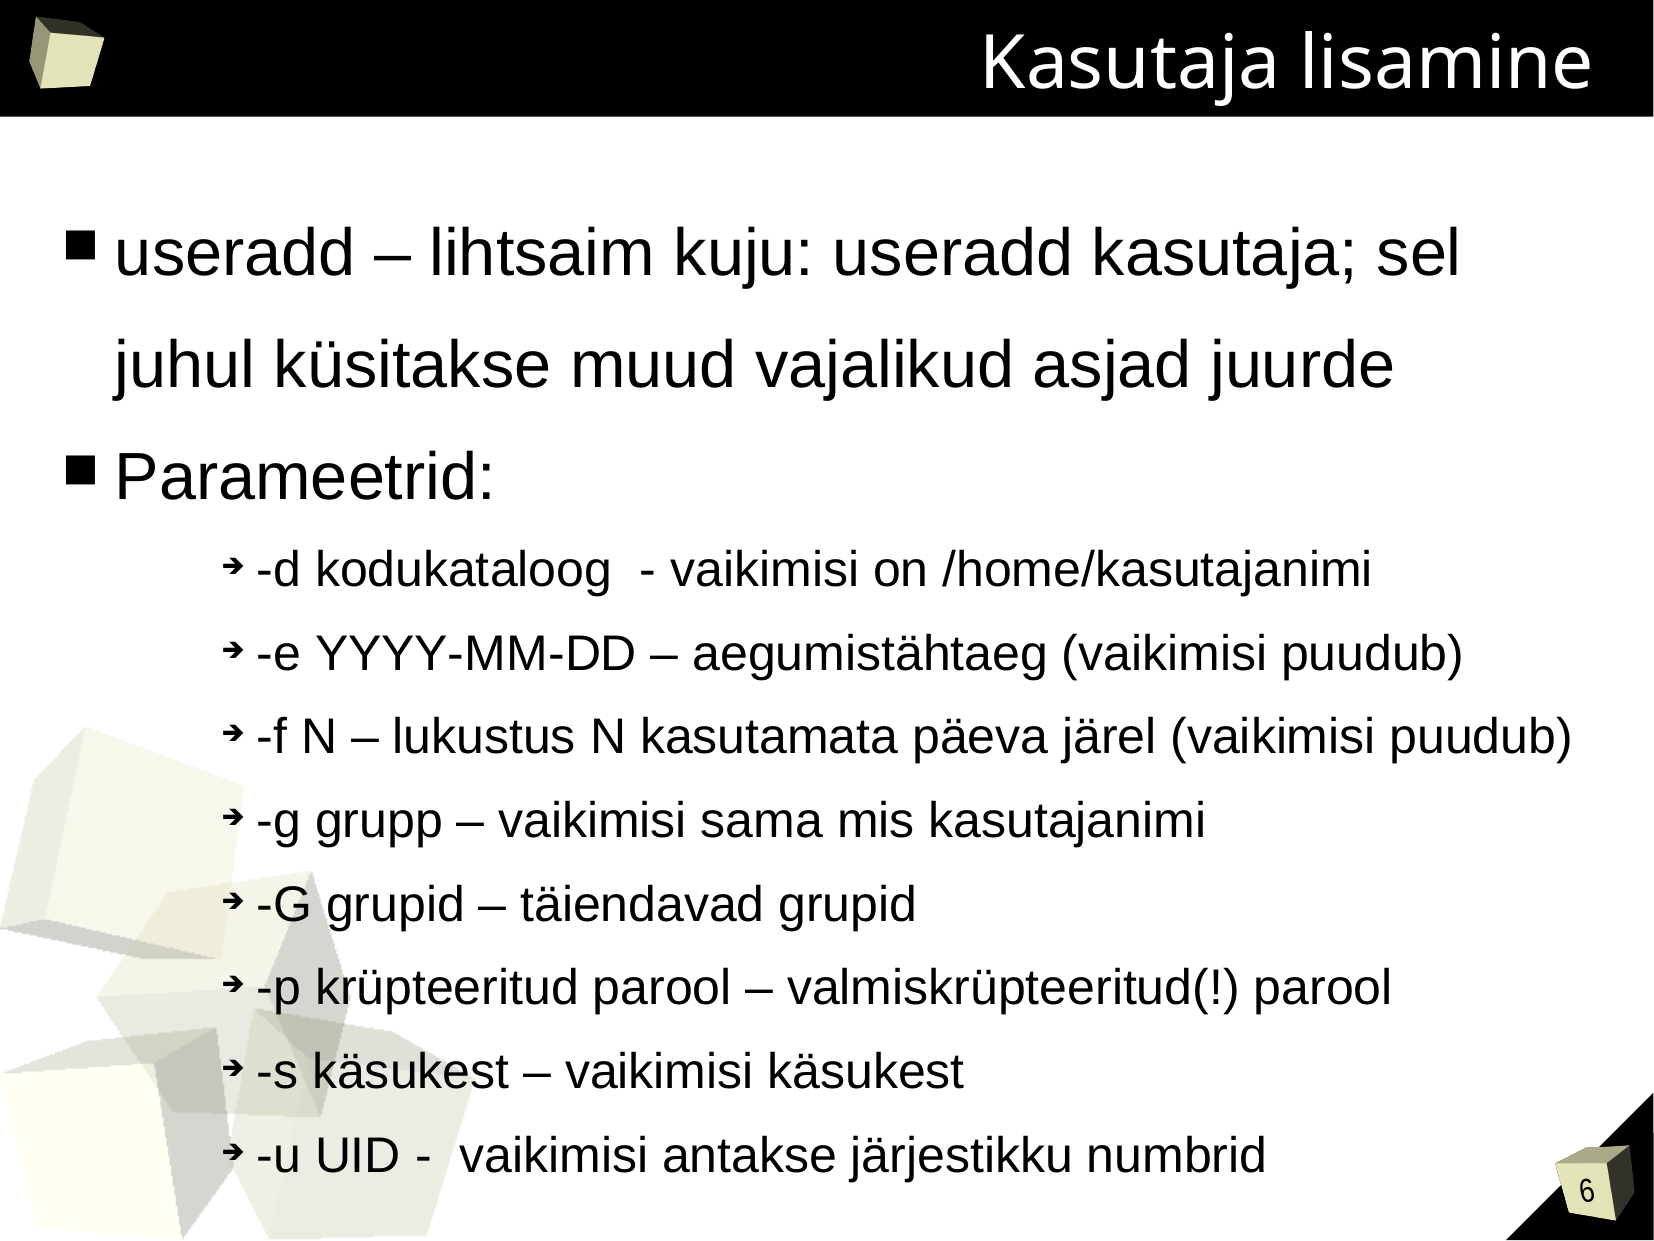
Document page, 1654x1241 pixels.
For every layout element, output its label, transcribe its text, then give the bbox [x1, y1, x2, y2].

picture [0, 726, 477, 1241]
list useradd – lihtsaim kuju: useradd kasutaja; sel juhul küsitakse muud vajalikud asjad juurde Parameetrid: -d kodukataloog - vaikimisi on /home/kasutajanimi -e YYYY-MM-DD – aegumistähtaeg (vaikimisi puudub) -f N – lukustus N kasutamata päeva järel (vaikimisi puudub) -g grupp – vaikimisi sama mis kasutajanimi -G grupid – täiendavad grupid -p krüpteeritud parool – valmiskrüpteeritud(!) parool -s käsukest – vaikimisi käsukest -u UID - vaikimisi antakse järjestikku numbrid [44, 177, 1611, 1214]
title Kasutaja lisamine [118, 0, 1595, 119]
